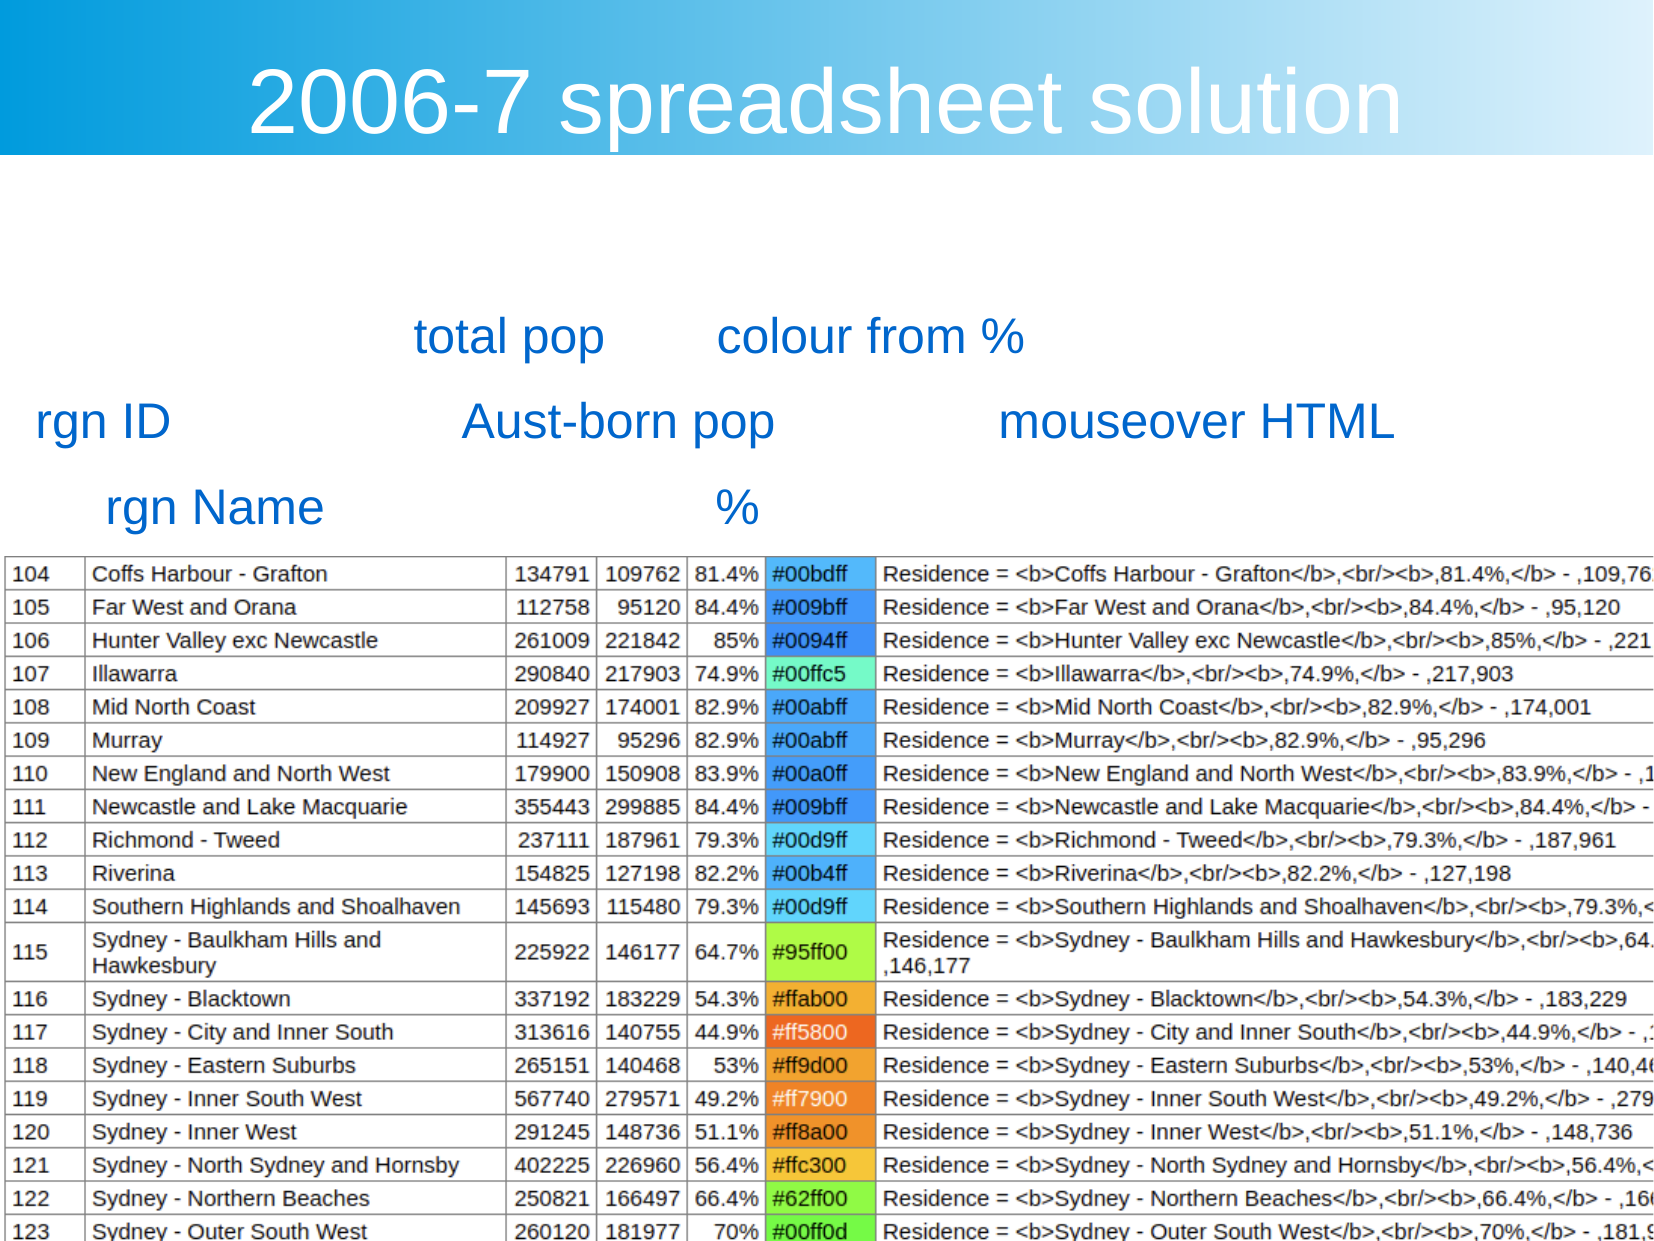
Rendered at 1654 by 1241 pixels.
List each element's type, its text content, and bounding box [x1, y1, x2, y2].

title 2006-7 spreadsheet solution [82, 49, 1571, 155]
list total pop colour from % rgn ID Aust-born pop mouseover HTML rgn Name % [0, 308, 1560, 449]
picture [0, 556, 1654, 1241]
